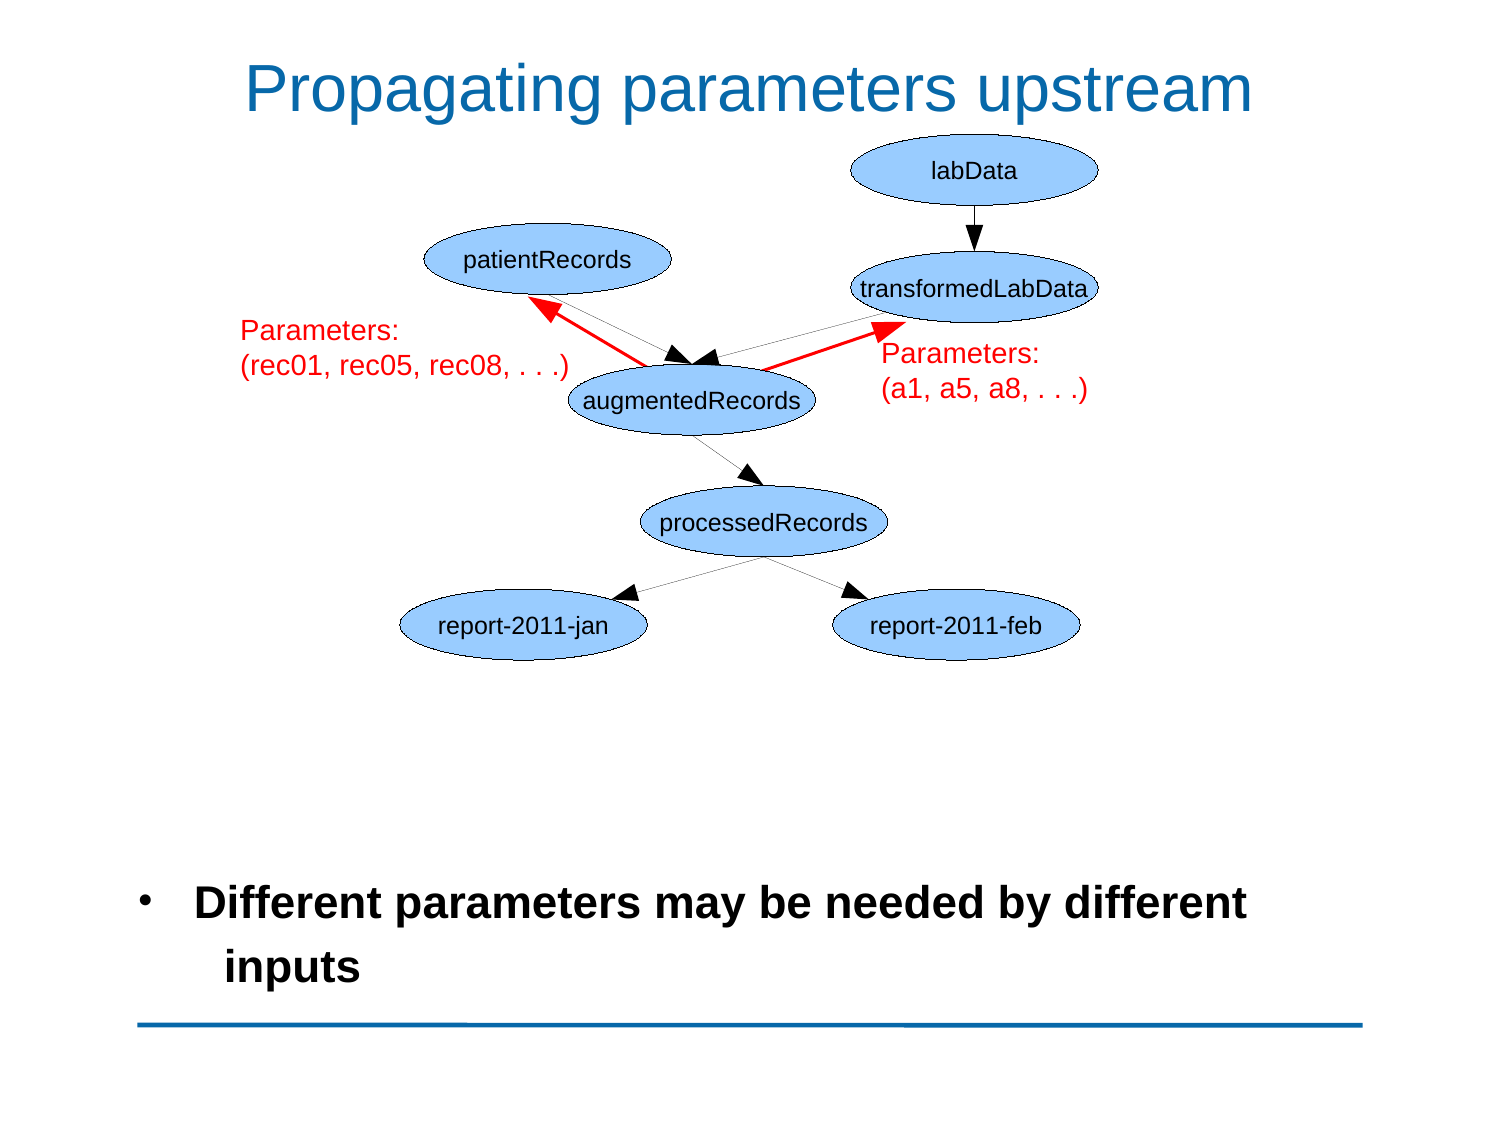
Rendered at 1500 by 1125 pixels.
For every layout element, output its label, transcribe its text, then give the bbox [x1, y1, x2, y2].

text_box processedRecords [640, 485, 888, 557]
text_box Parameters: (a1, a5, a8, . . .) [866, 327, 1113, 412]
text_box labData [850, 134, 1099, 206]
text_box patientRecords [423, 223, 672, 295]
text_box transformedLabData [850, 251, 1099, 323]
text_box report-2011-feb [832, 589, 1081, 661]
title Propagating parameters upstream [0, 6, 1500, 149]
text_box augmentedRecords [568, 364, 816, 436]
text_box Parameters: (rec01, rec05, rec08, . . .) [225, 304, 594, 389]
list Different parameters may be needed by different inputs [115, 855, 1387, 1005]
text_box report-2011-jan [399, 589, 648, 661]
